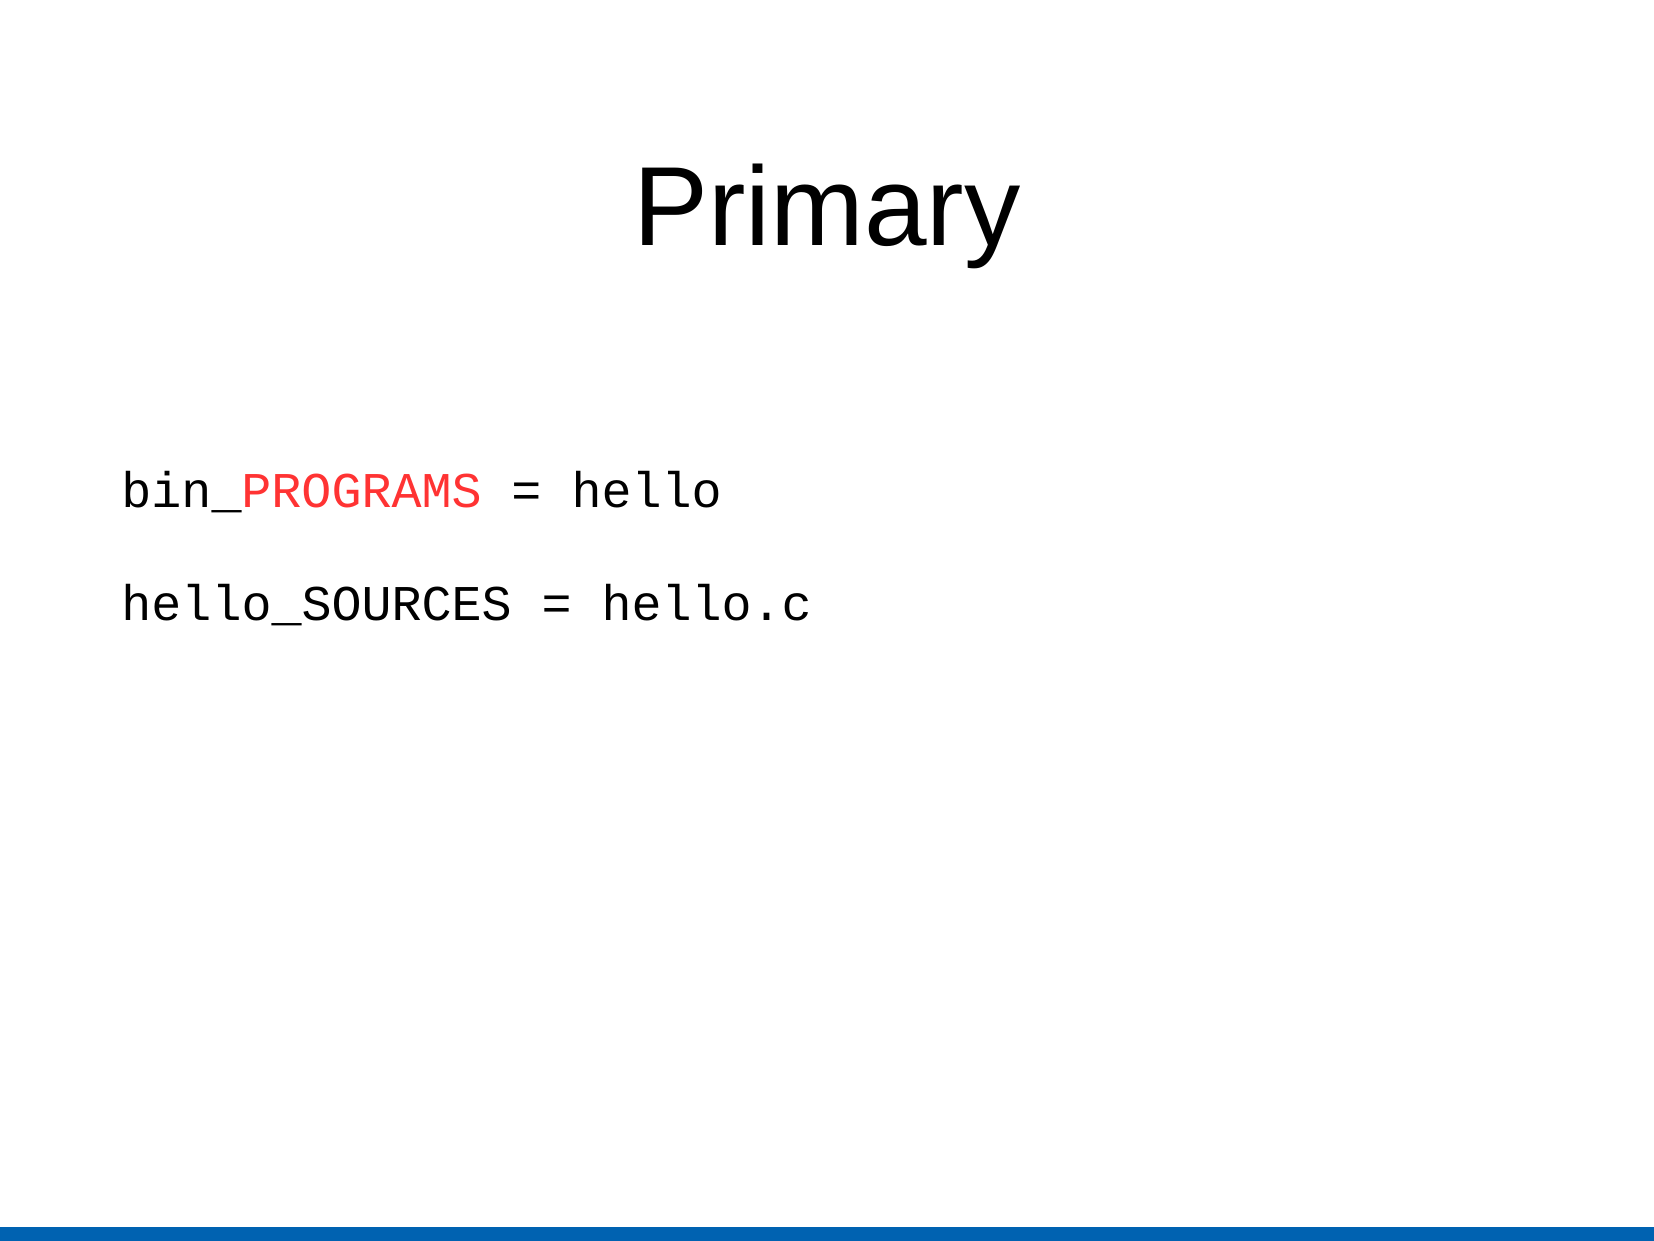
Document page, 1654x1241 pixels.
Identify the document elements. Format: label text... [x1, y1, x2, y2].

title Primary [121, 102, 1533, 311]
subtitle bin_PROGRAMS = hello hello_SOURCES = hello.c [121, 344, 1533, 1127]
